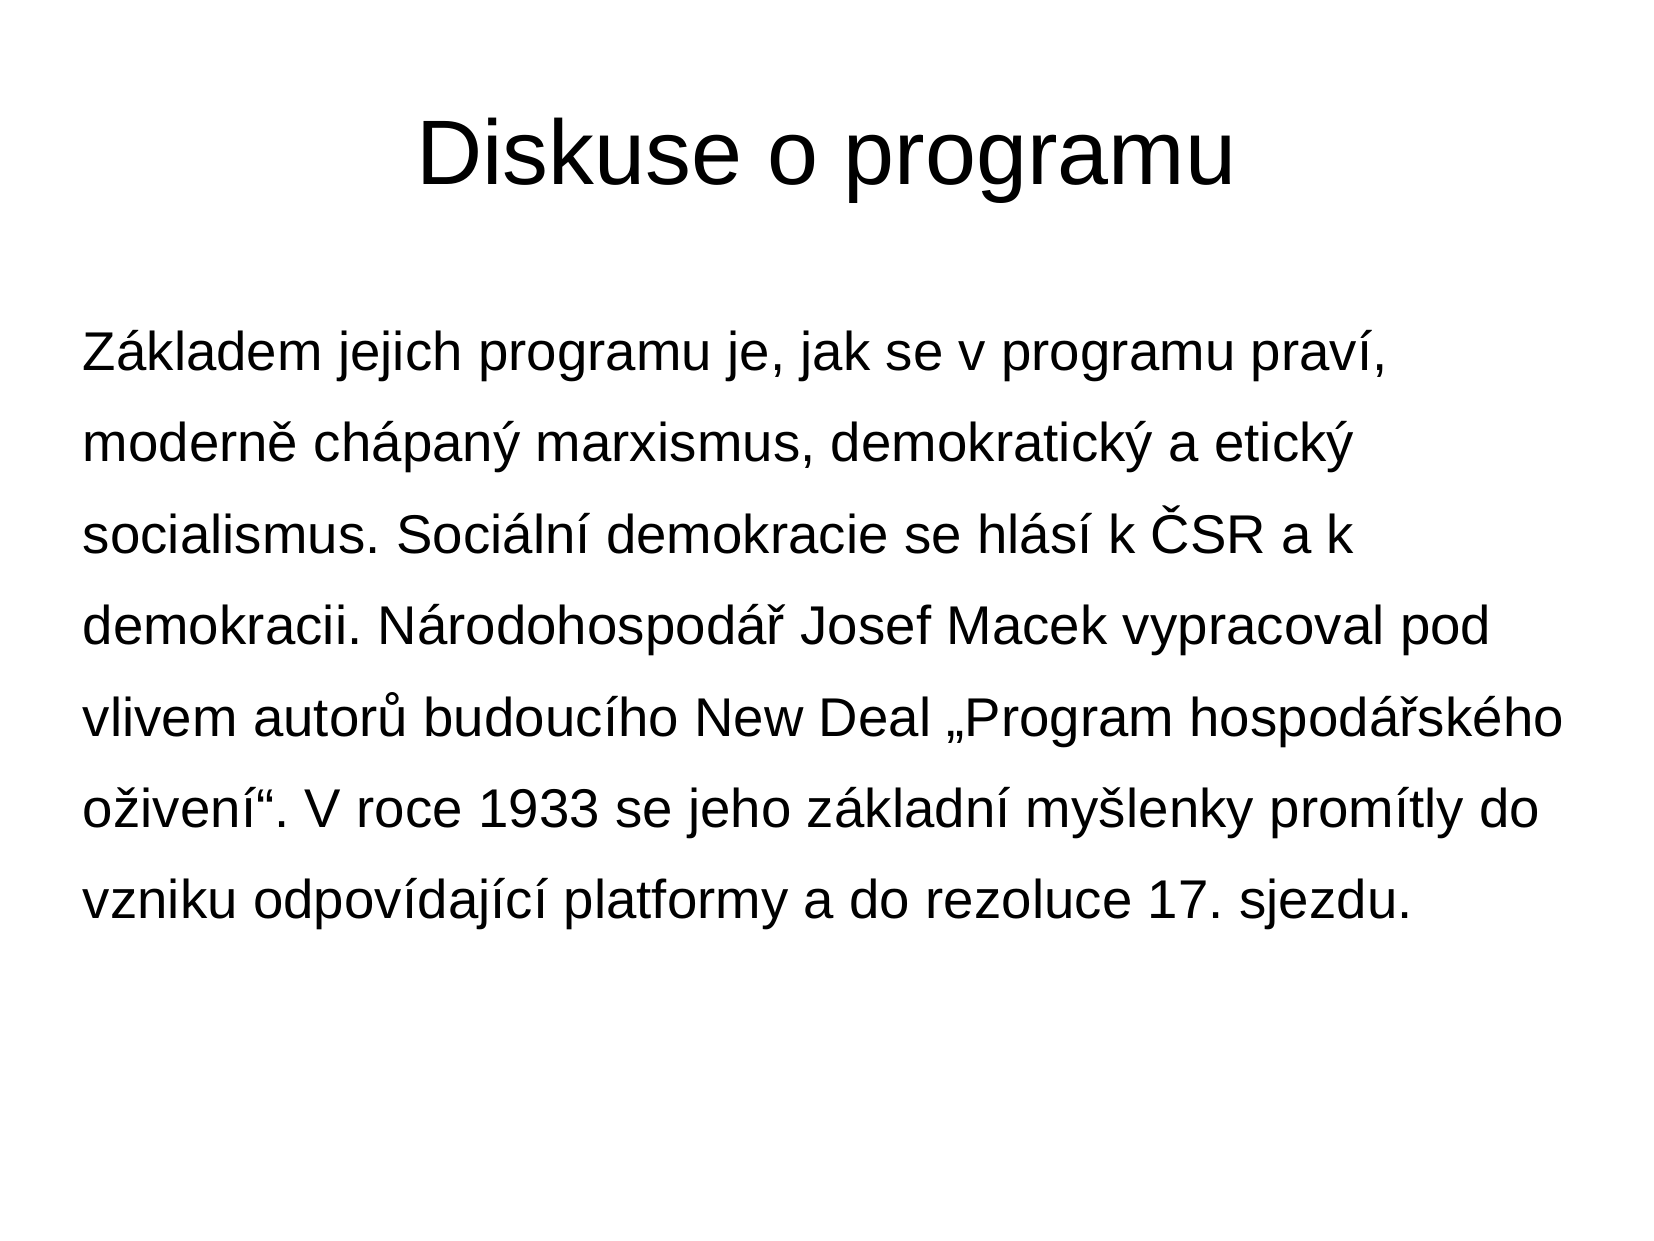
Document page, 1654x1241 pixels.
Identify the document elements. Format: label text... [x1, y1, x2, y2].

list Základem jejich programu je, jak se v programu praví, moderně chápaný marxismus, demokratický a etický socialismus. Sociální demokracie se hlásí k ČSR a k demokracii. Národohospodář Josef Macek vypracoval pod vlivem autorů budoucího New Deal „Program hospodářského oživení“. V roce 1933 se jeho základní myšlenky promítly do vzniku odpovídající platformy a do rezoluce 17. sjezdu. [82, 290, 1571, 1010]
title Diskuse o programu [82, 49, 1571, 257]
